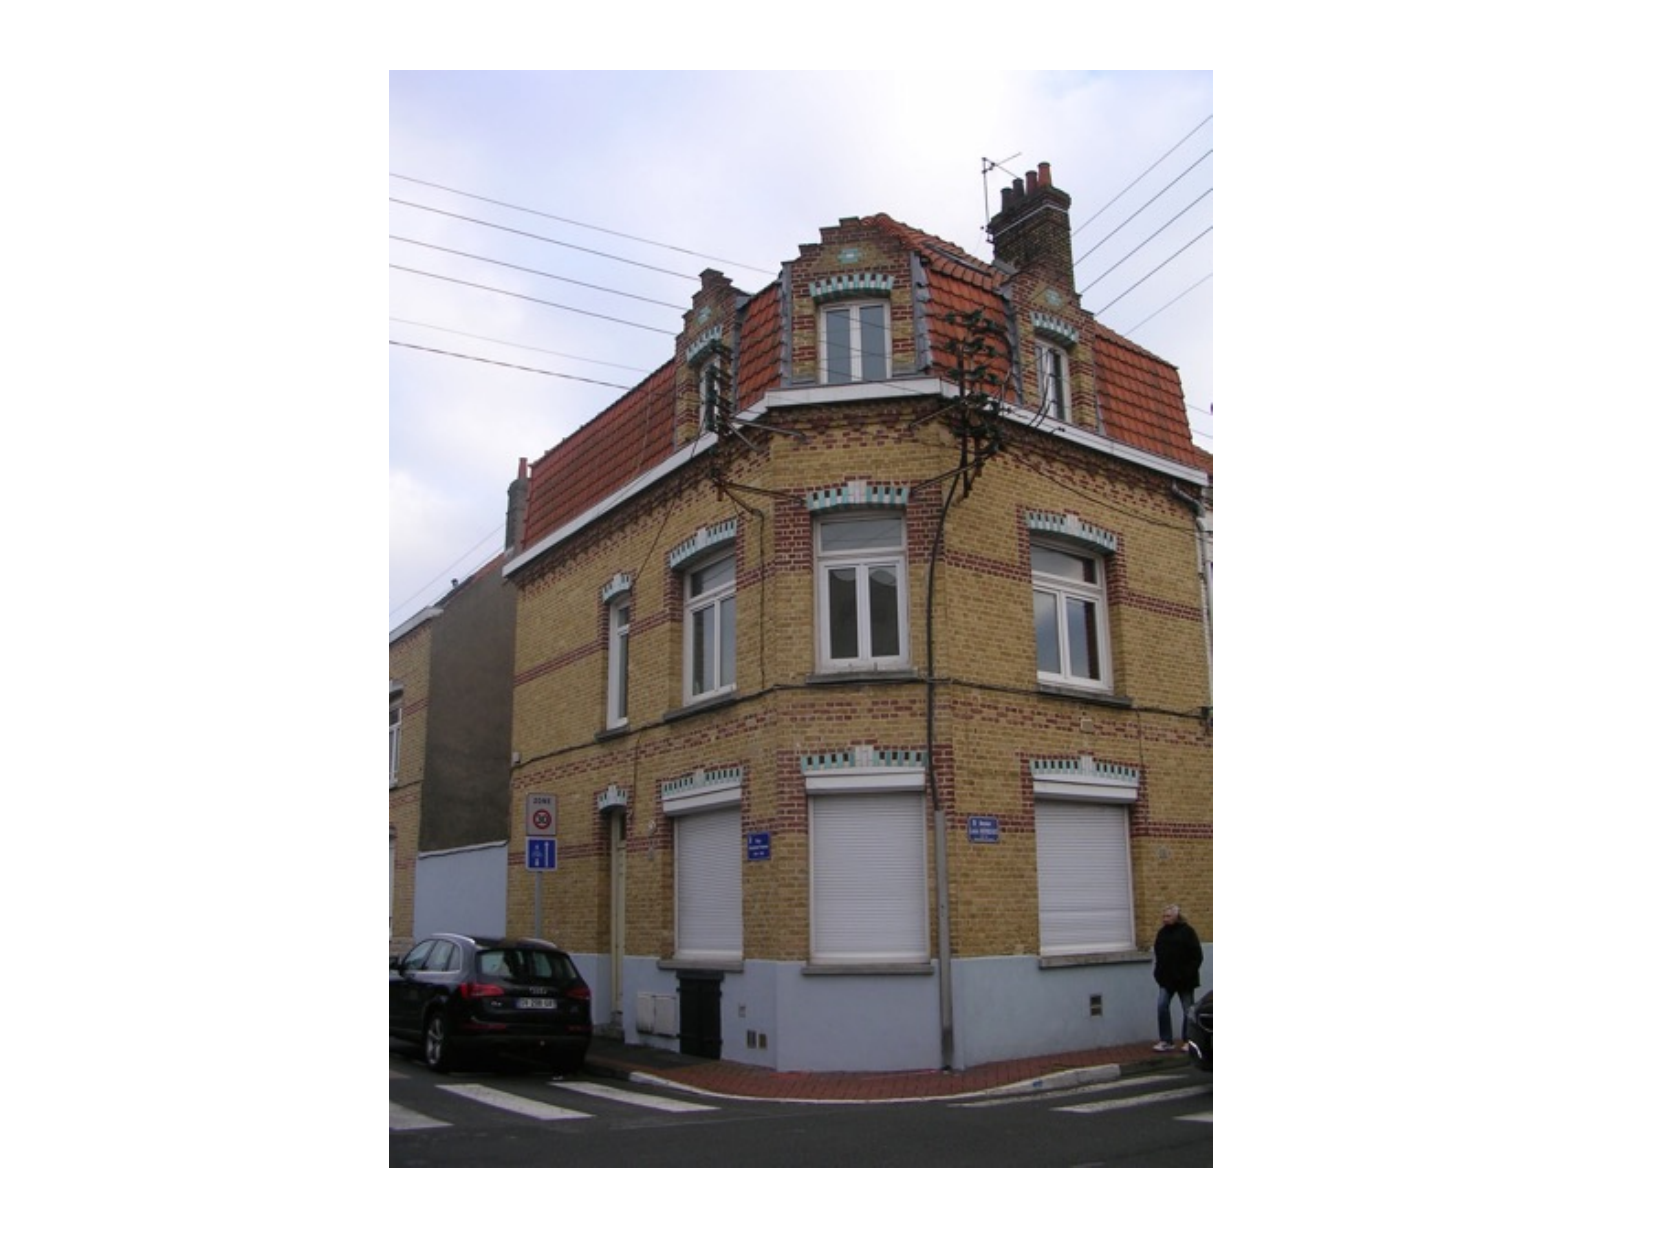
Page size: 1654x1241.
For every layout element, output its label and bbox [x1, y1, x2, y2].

picture [389, 70, 1213, 1168]
